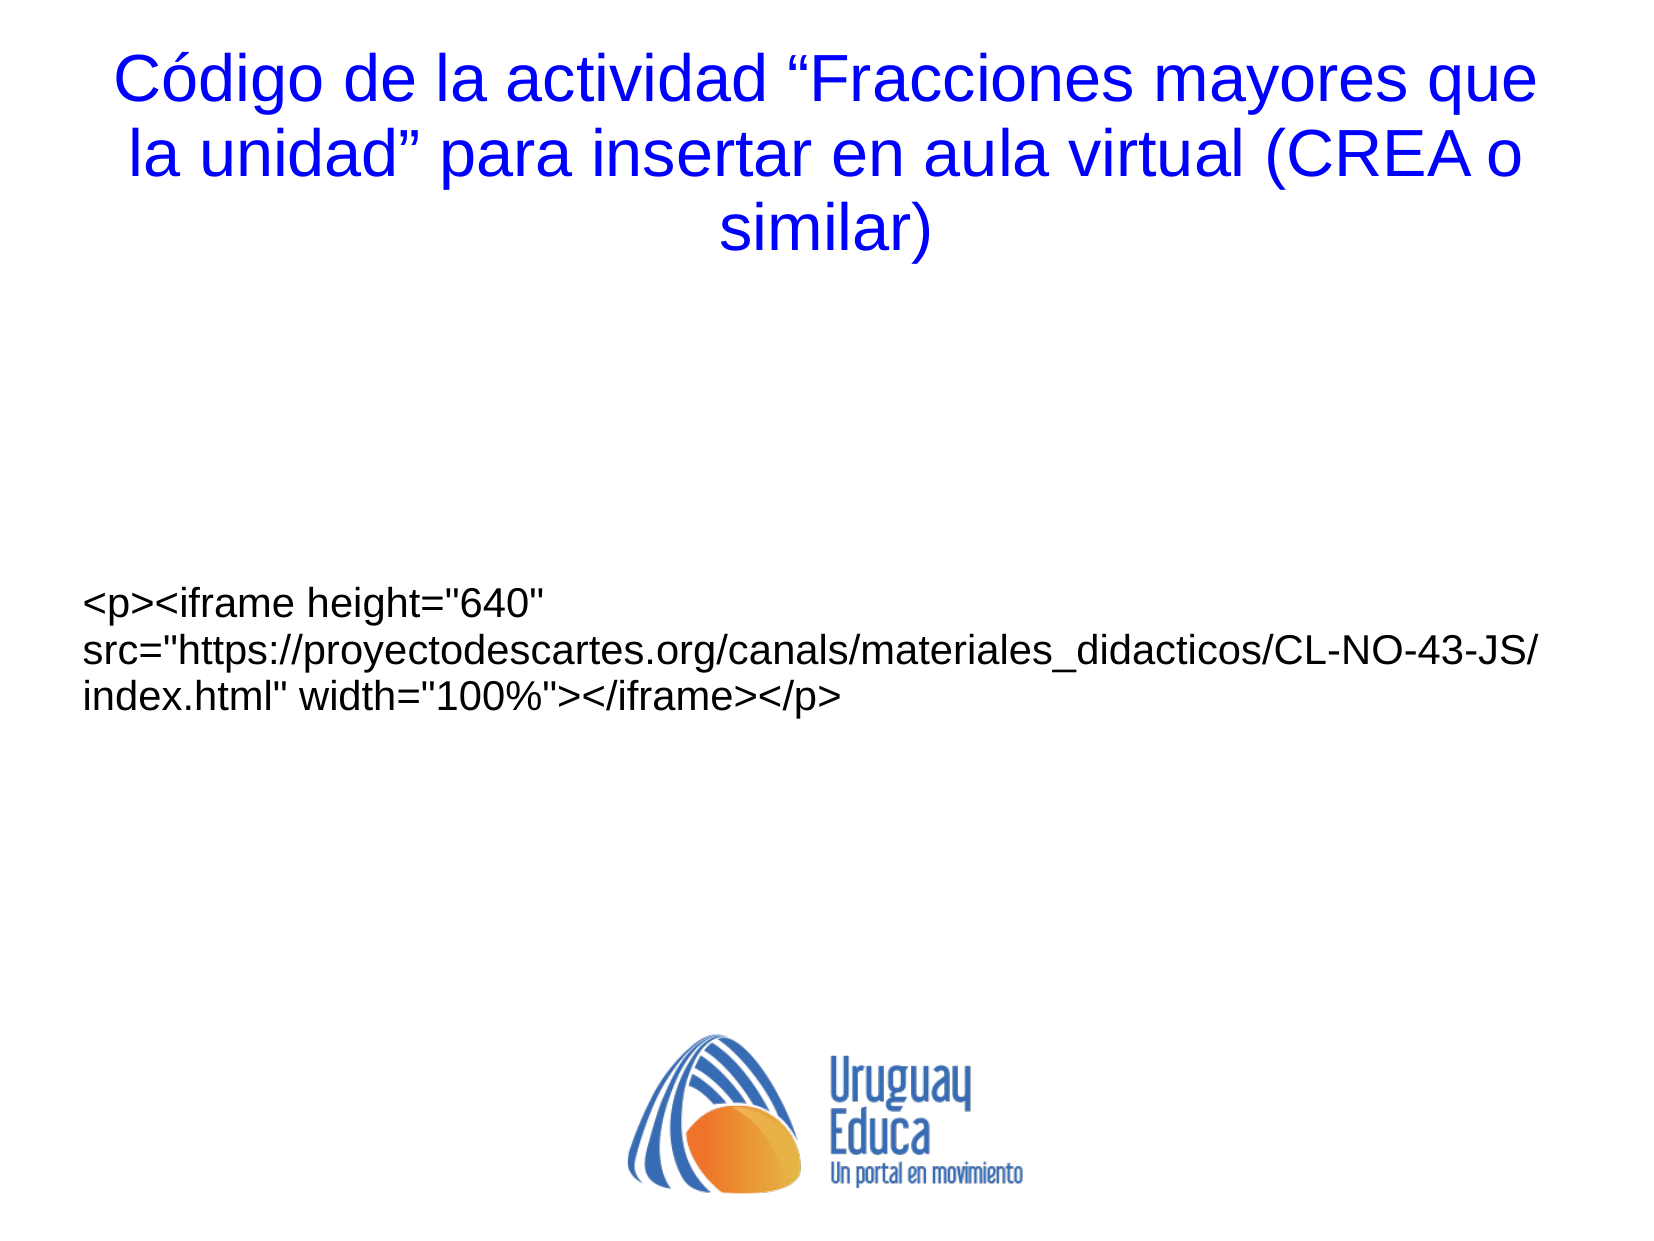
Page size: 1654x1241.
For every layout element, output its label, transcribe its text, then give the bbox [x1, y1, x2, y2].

subtitle <p><iframe height="640" src="https://proyectodescartes.org/canals/materiales_didacticos/CL-NO-43-JS/index.html" width="100%"></iframe></p> [82, 290, 1571, 1010]
picture [622, 1010, 1032, 1241]
title Código de la actividad “Fracciones mayores que la unidad” para insertar en aula virtual (CREA o similar) [82, 40, 1571, 266]
